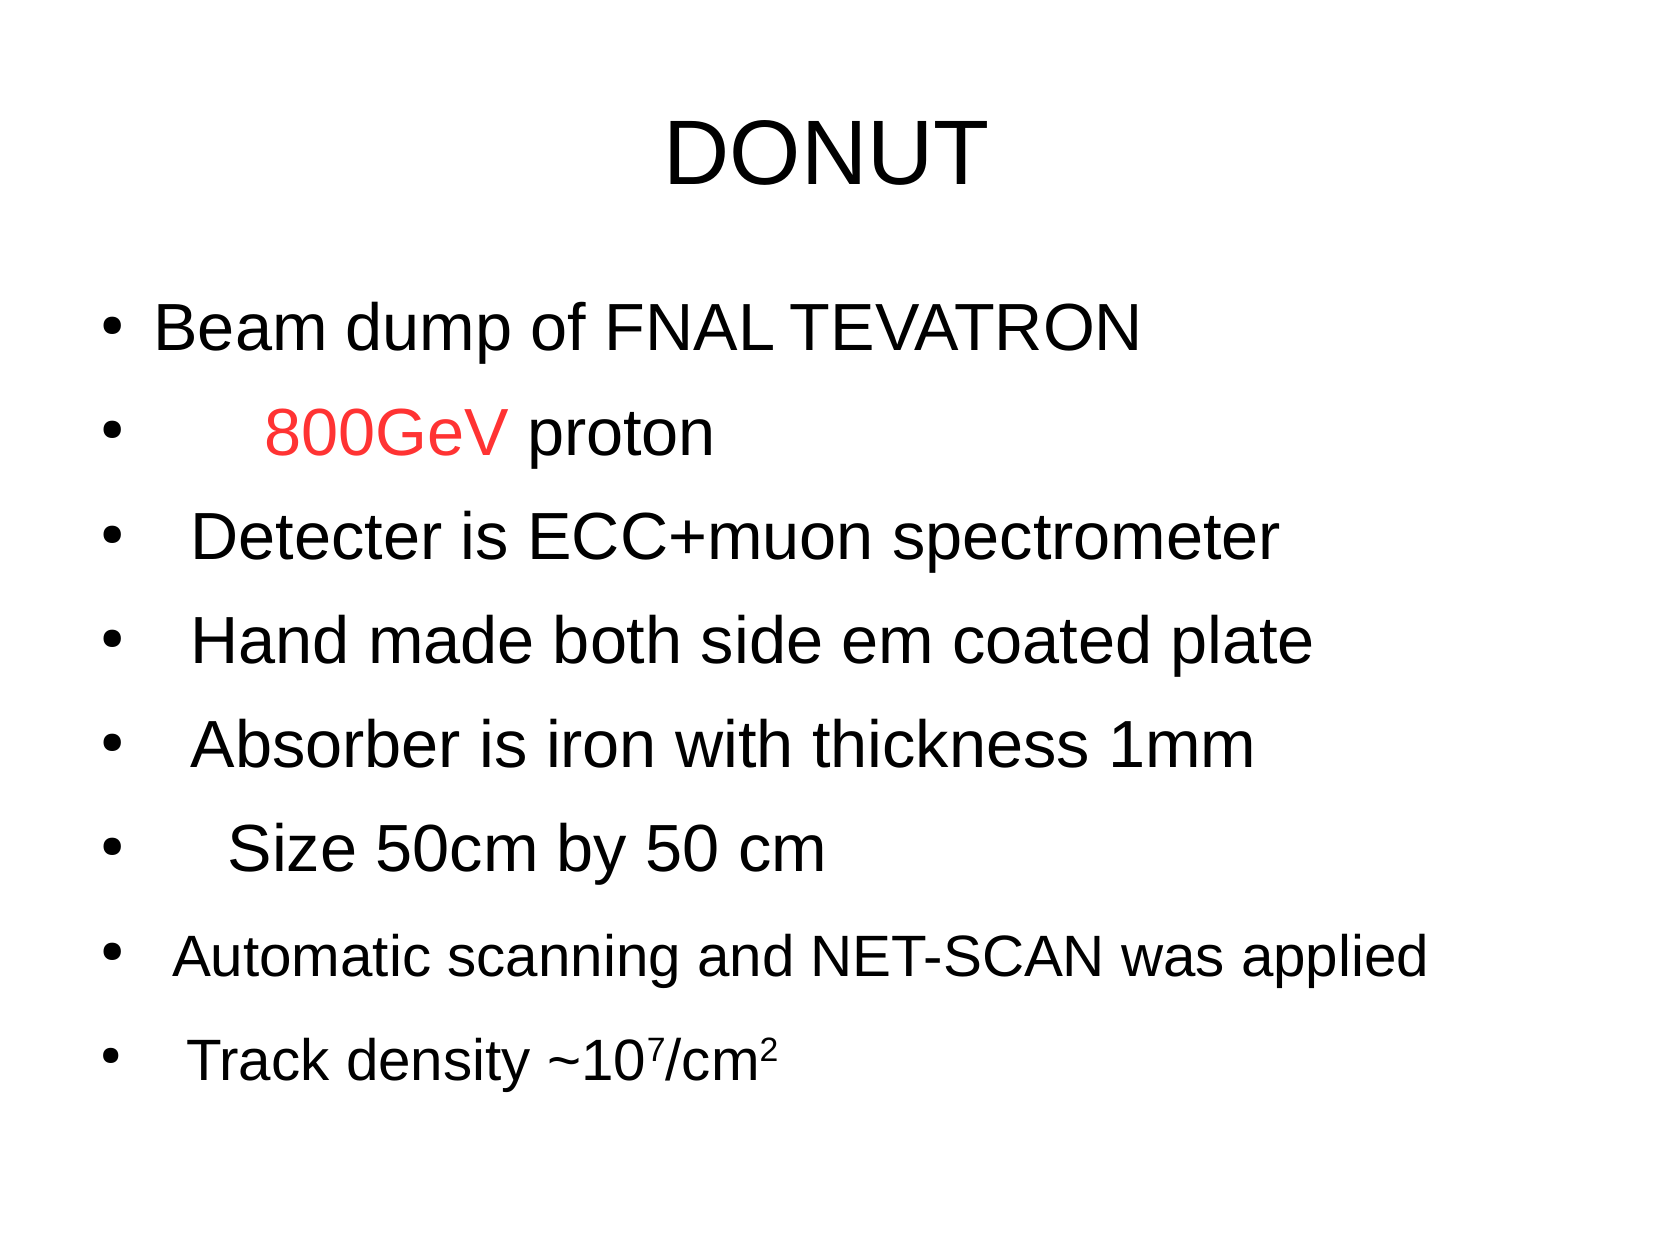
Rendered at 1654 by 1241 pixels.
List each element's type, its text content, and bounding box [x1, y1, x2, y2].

list Beam dump of FNAL TEVATRON 800GeV proton Detecter is ECC+muon spectrometer Hand made both side em coated plate Absorber is iron with thickness 1mm Size 50cm by 50 cm Automatic scanning and NET-SCAN was applied Track density ~107/cm2 [82, 290, 1571, 1109]
title DONUT [82, 49, 1571, 257]
